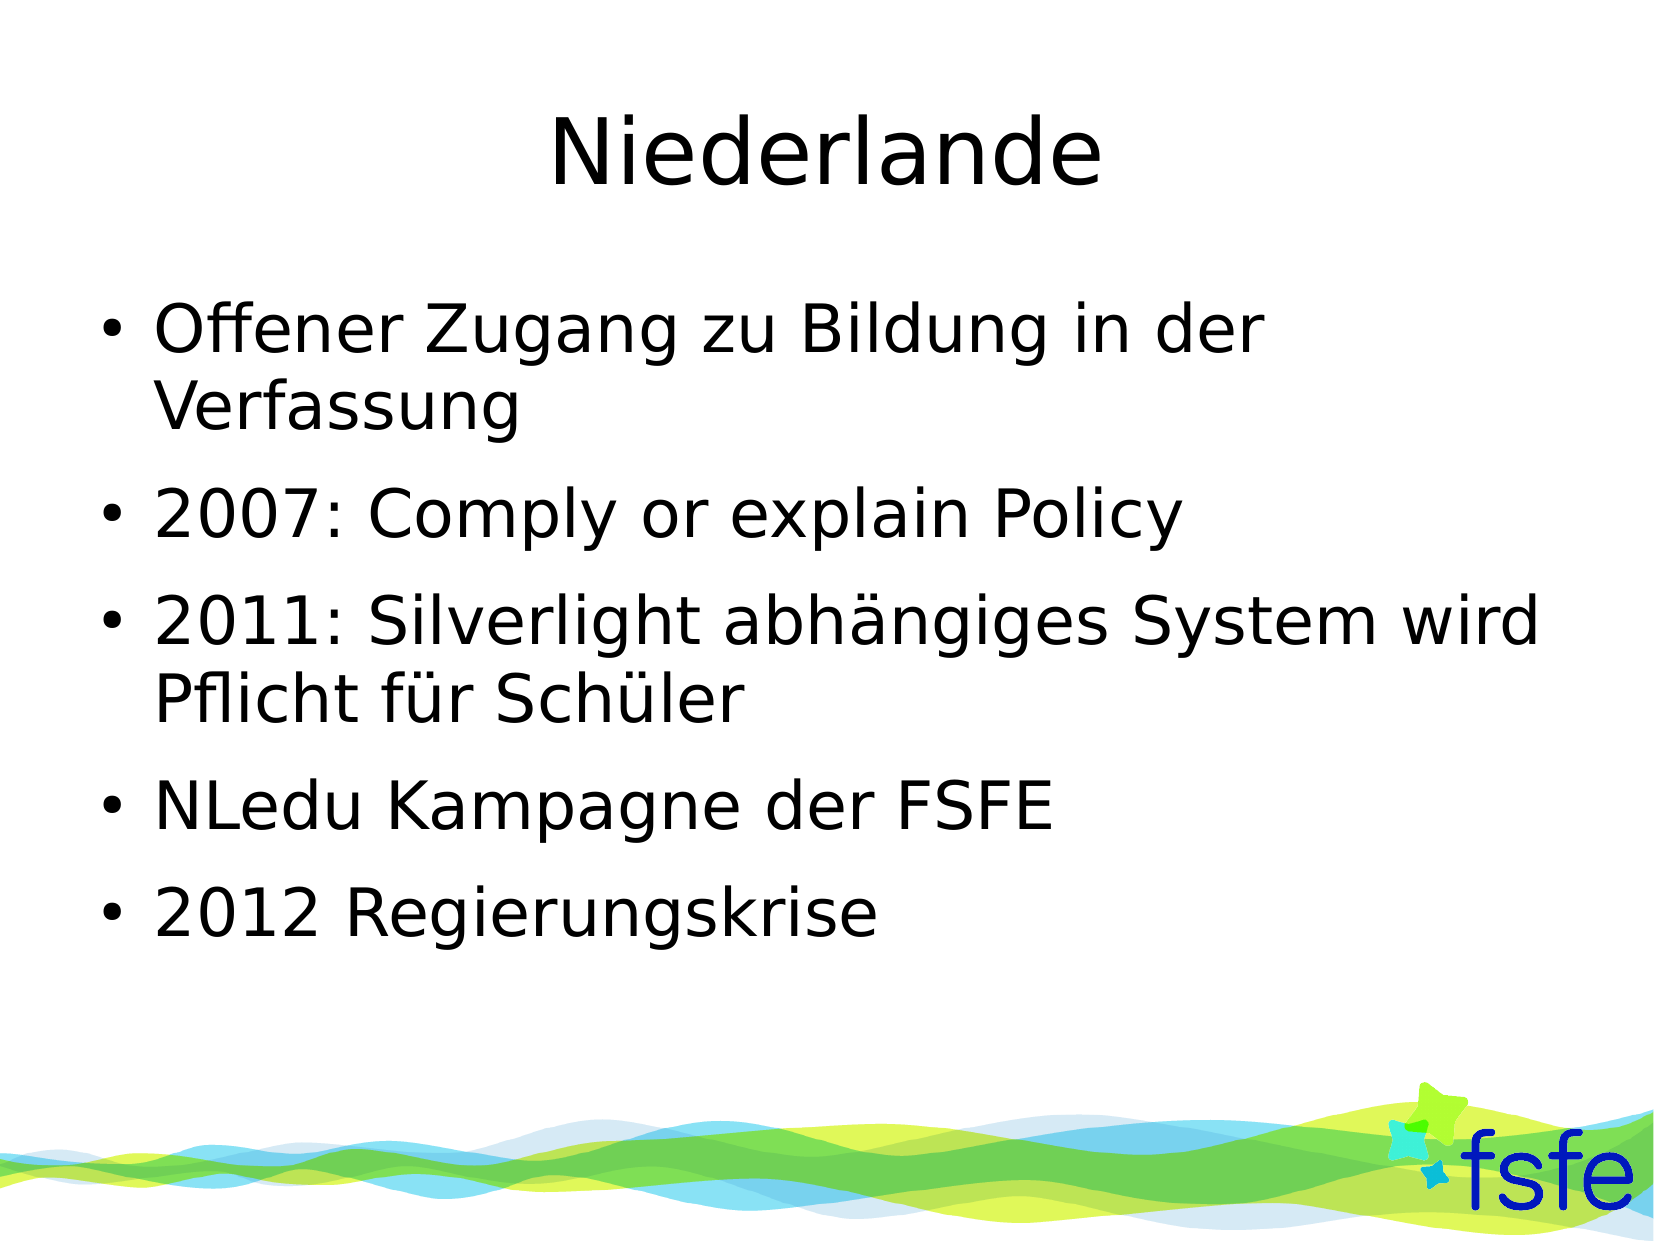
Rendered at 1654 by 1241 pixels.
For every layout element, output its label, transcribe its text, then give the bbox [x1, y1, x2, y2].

title Niederlande [82, 49, 1571, 257]
list Offener Zugang zu Bildung in der Verfassung 2007: Comply or explain Policy 2011: Silverlight abhängiges System wird Pflicht für Schüler NLedu Kampagne der FSFE 2012 Regierungskrise [82, 290, 1571, 1010]
picture [0, 1081, 1654, 1241]
